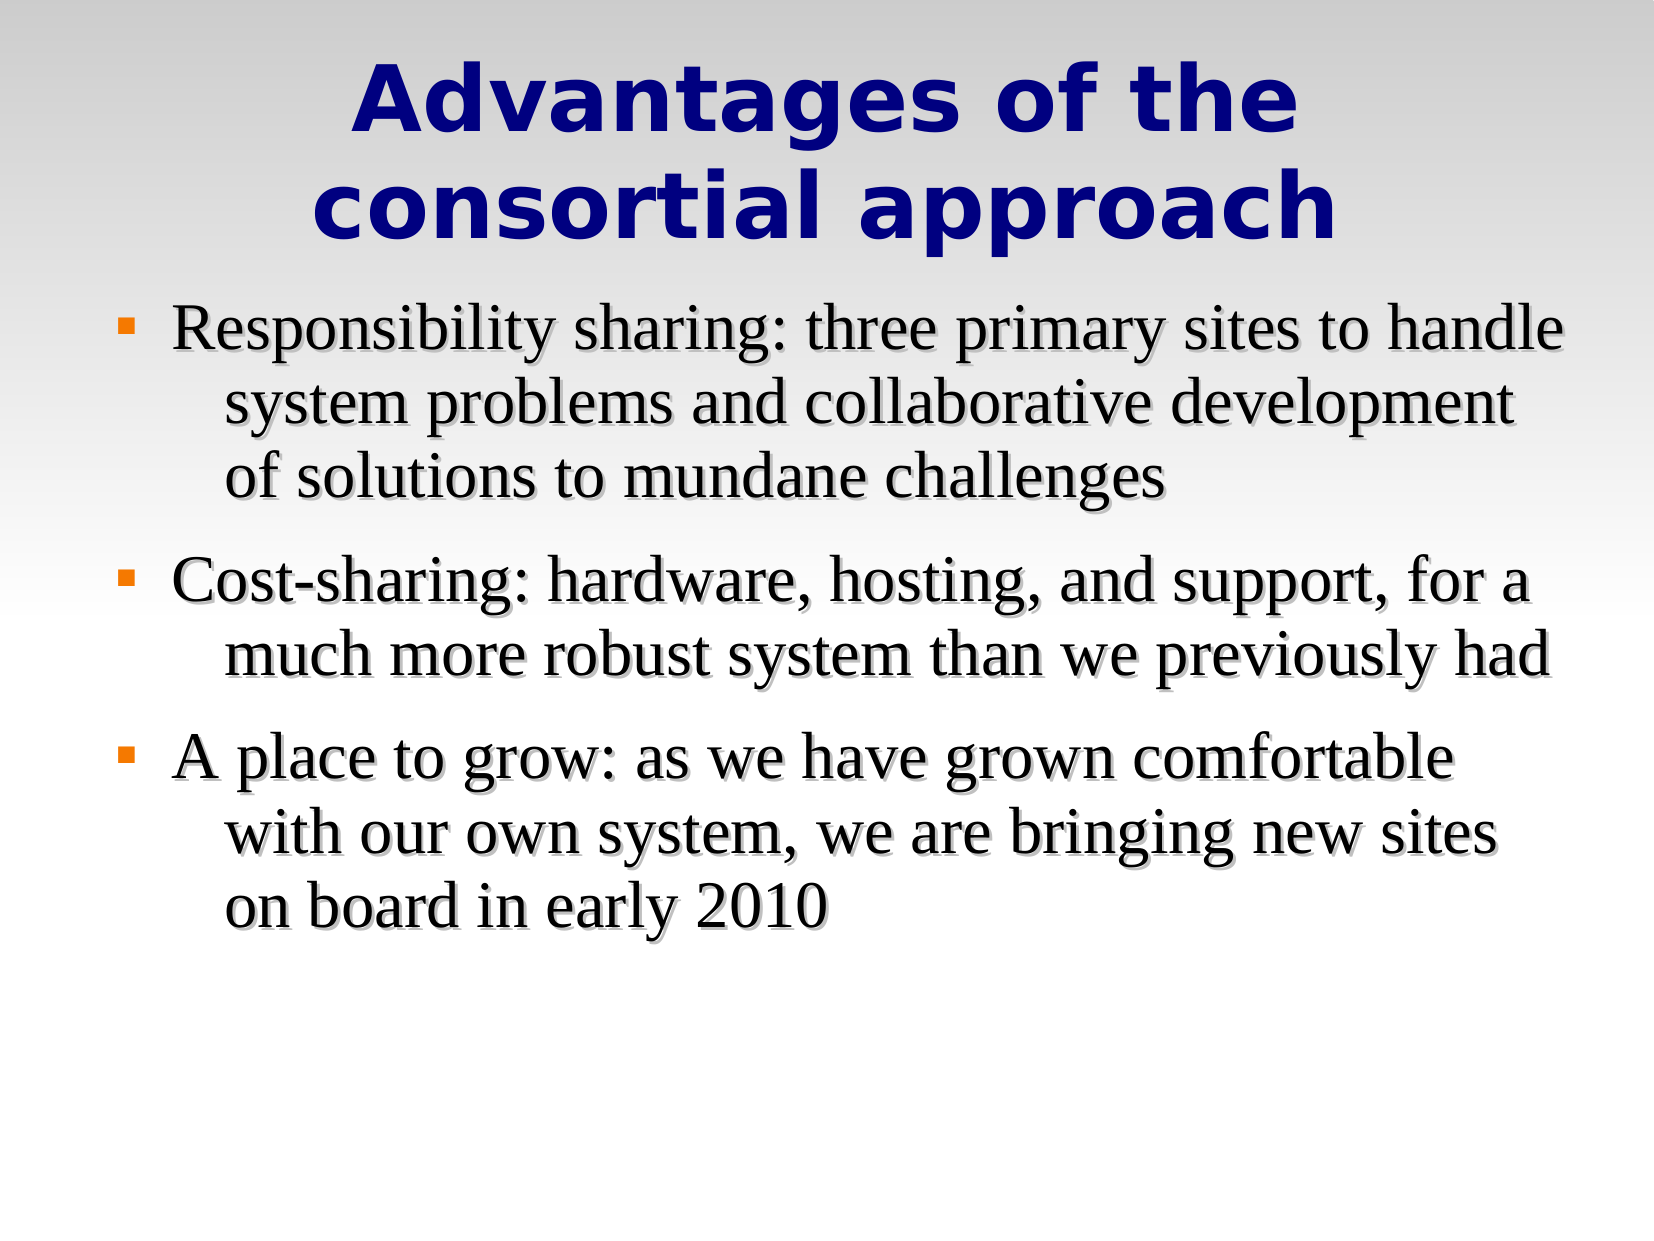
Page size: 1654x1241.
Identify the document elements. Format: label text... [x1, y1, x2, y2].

list Responsibility sharing: three primary sites to handle system problems and collaborative development of solutions to mundane challenges Cost-sharing: hardware, hosting, and support, for a much more robust system than we previously had A place to grow: as we have grown comfortable with our own system, we are bringing new sites on board in early 2010 [82, 290, 1571, 1109]
title Advantages of the consortial approach [82, 45, 1571, 261]
